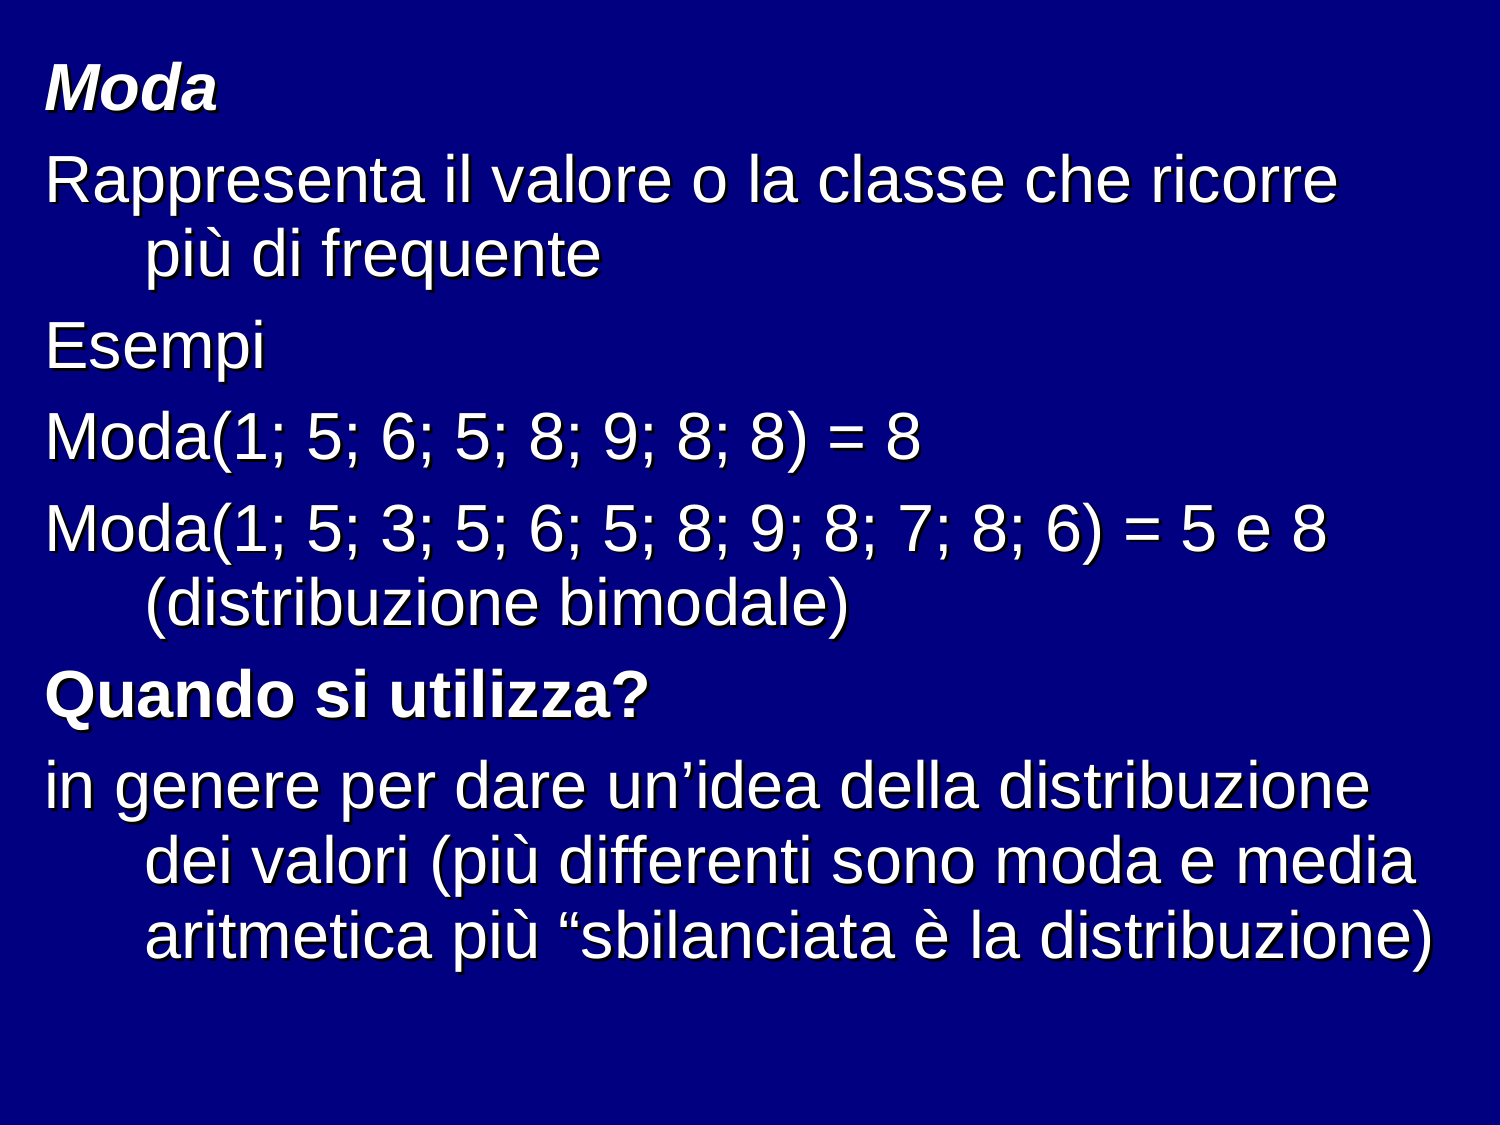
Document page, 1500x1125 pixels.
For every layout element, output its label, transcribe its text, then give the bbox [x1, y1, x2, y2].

list Moda Rappresenta il valore o la classe che ricorre più di frequente Esempi Moda(1; 5; 6; 5; 8; 9; 8; 8) = 8 Moda(1; 5; 3; 5; 6; 5; 8; 9; 8; 7; 8; 6) = 5 e 8 (distribuzione bimodale) Quando si utilizza? in genere per dare un’idea della distribuzione dei valori (più differenti sono moda e media aritmetica più “sbilanciata è la distribuzione) [29, 42, 1459, 1095]
